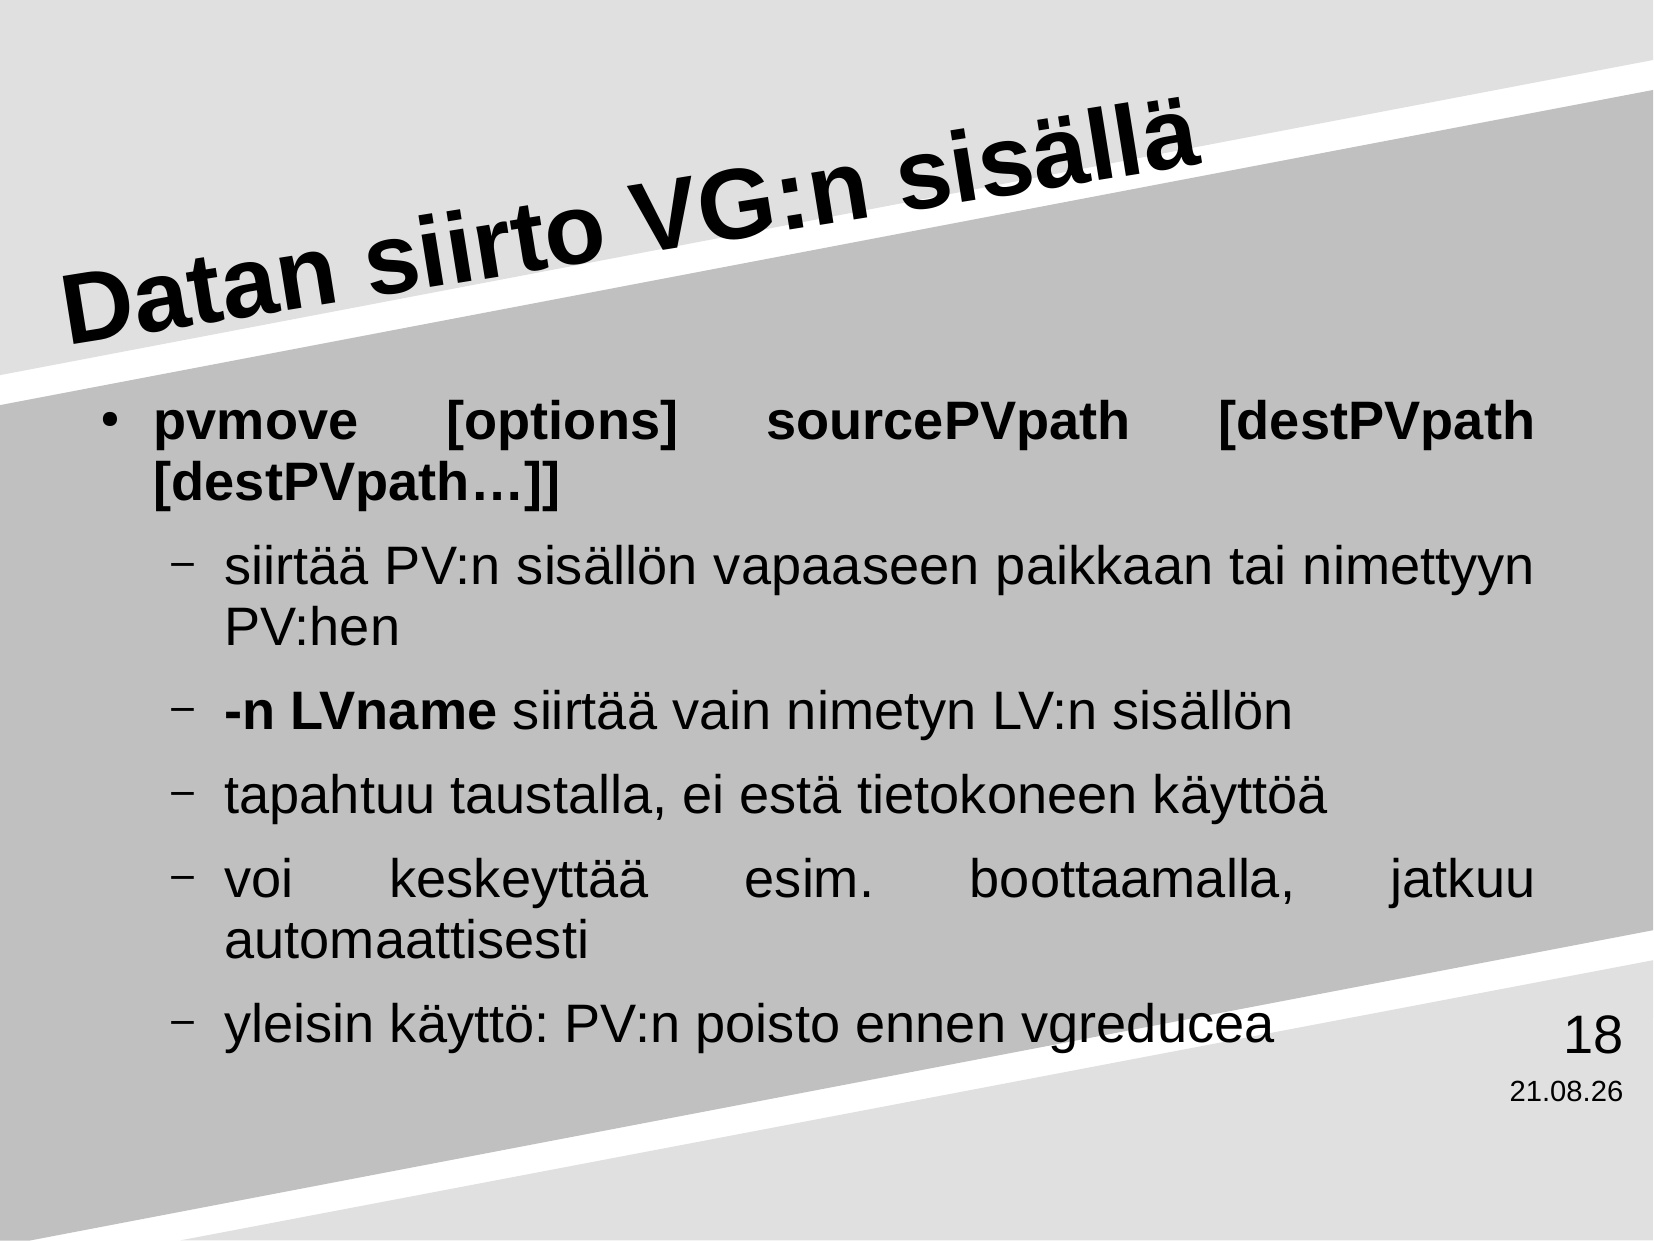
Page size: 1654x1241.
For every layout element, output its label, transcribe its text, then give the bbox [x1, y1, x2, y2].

title Datan siirto VG:n sisällä [45, 0, 1567, 421]
list pvmove [options] sourcePVpath [destPVpath [destPVpath…]] siirtää PV:n sisällön vapaaseen paikkaan tai nimettyyn PV:hen -n LVname siirtää vain nimetyn LV:n sisällön tapahtuu taustalla, ei estä tietokoneen käyttöä voi keskeyttää esim. boottaamalla, jatkuu automaattisesti yleisin käyttö: PV:n poisto ennen vgreducea [82, 390, 1538, 1111]
